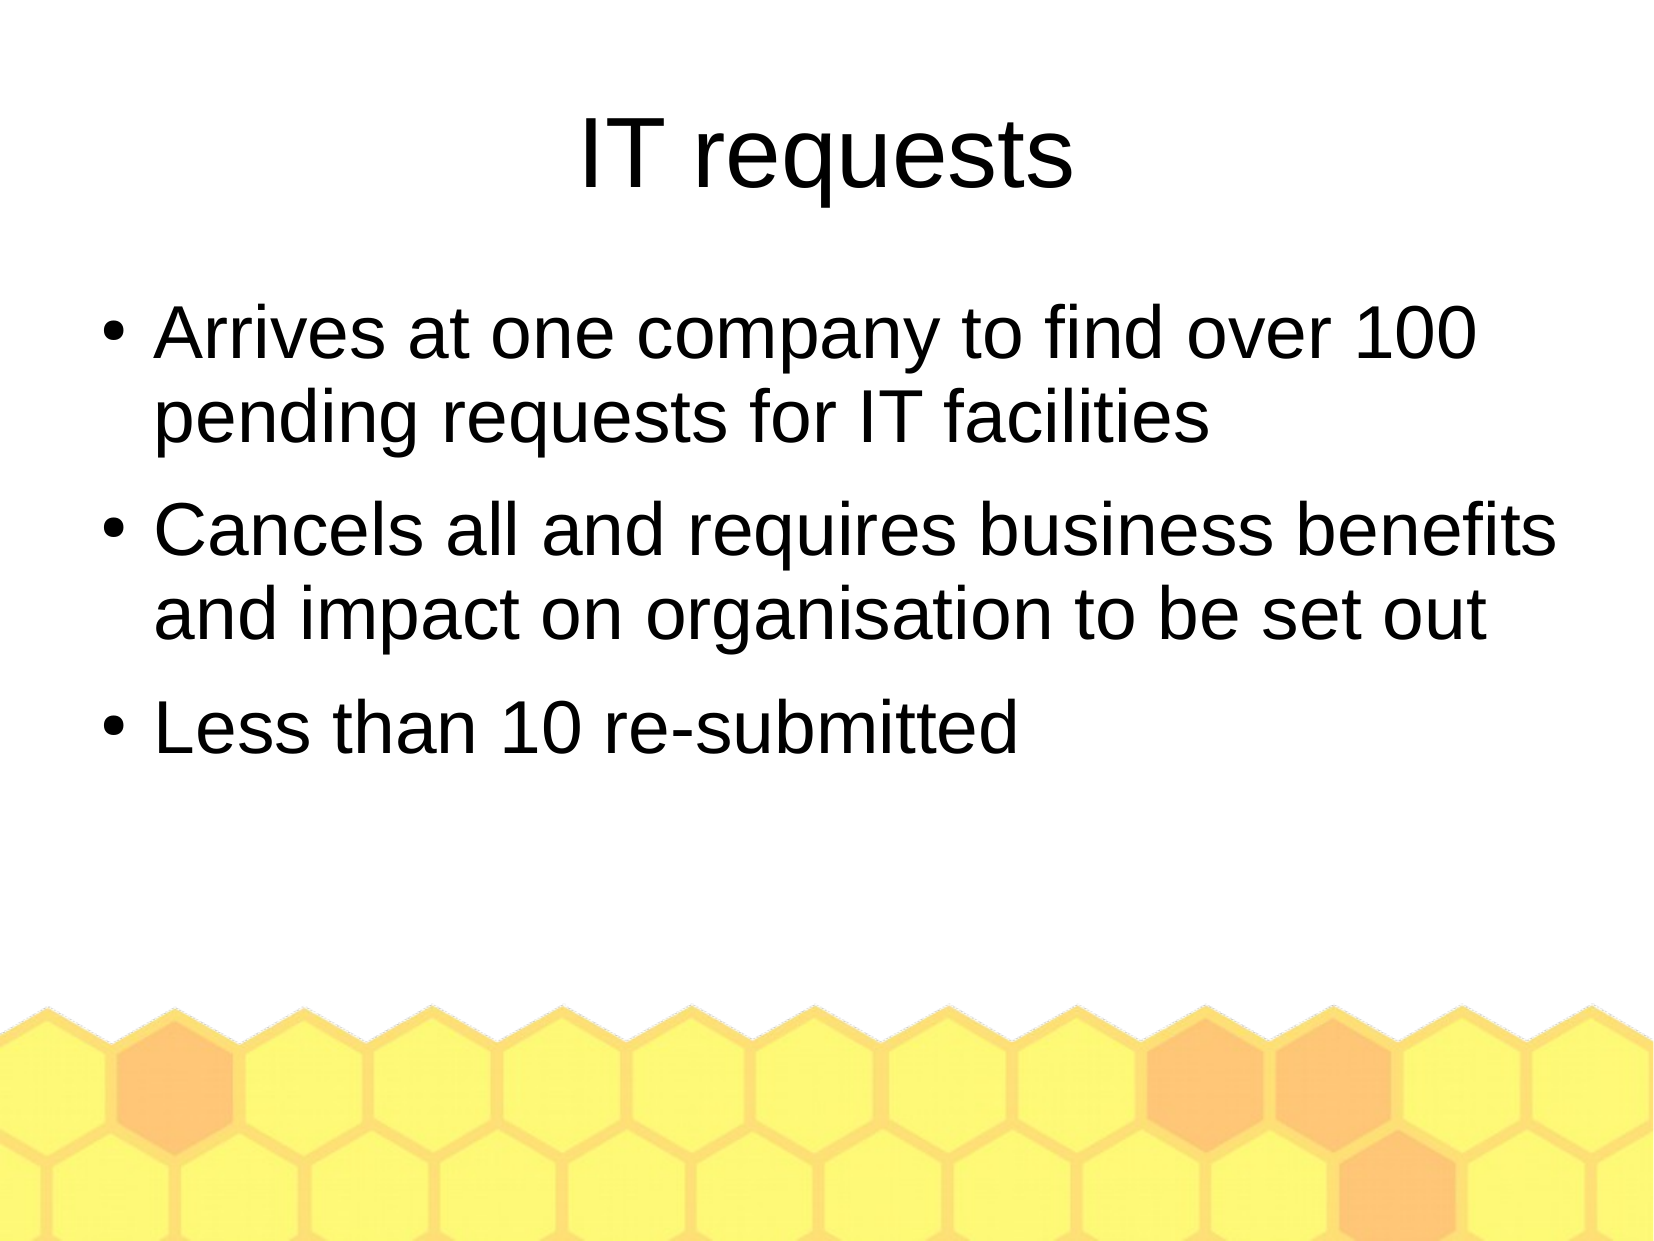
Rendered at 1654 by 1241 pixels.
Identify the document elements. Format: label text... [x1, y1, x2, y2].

title IT requests [82, 49, 1571, 257]
list Arrives at one company to find over 100 pending requests for IT facilities Cancels all and requires business benefits and impact on organisation to be set out Less than 10 re-submitted [82, 290, 1571, 1010]
picture [0, 1001, 1654, 1241]
